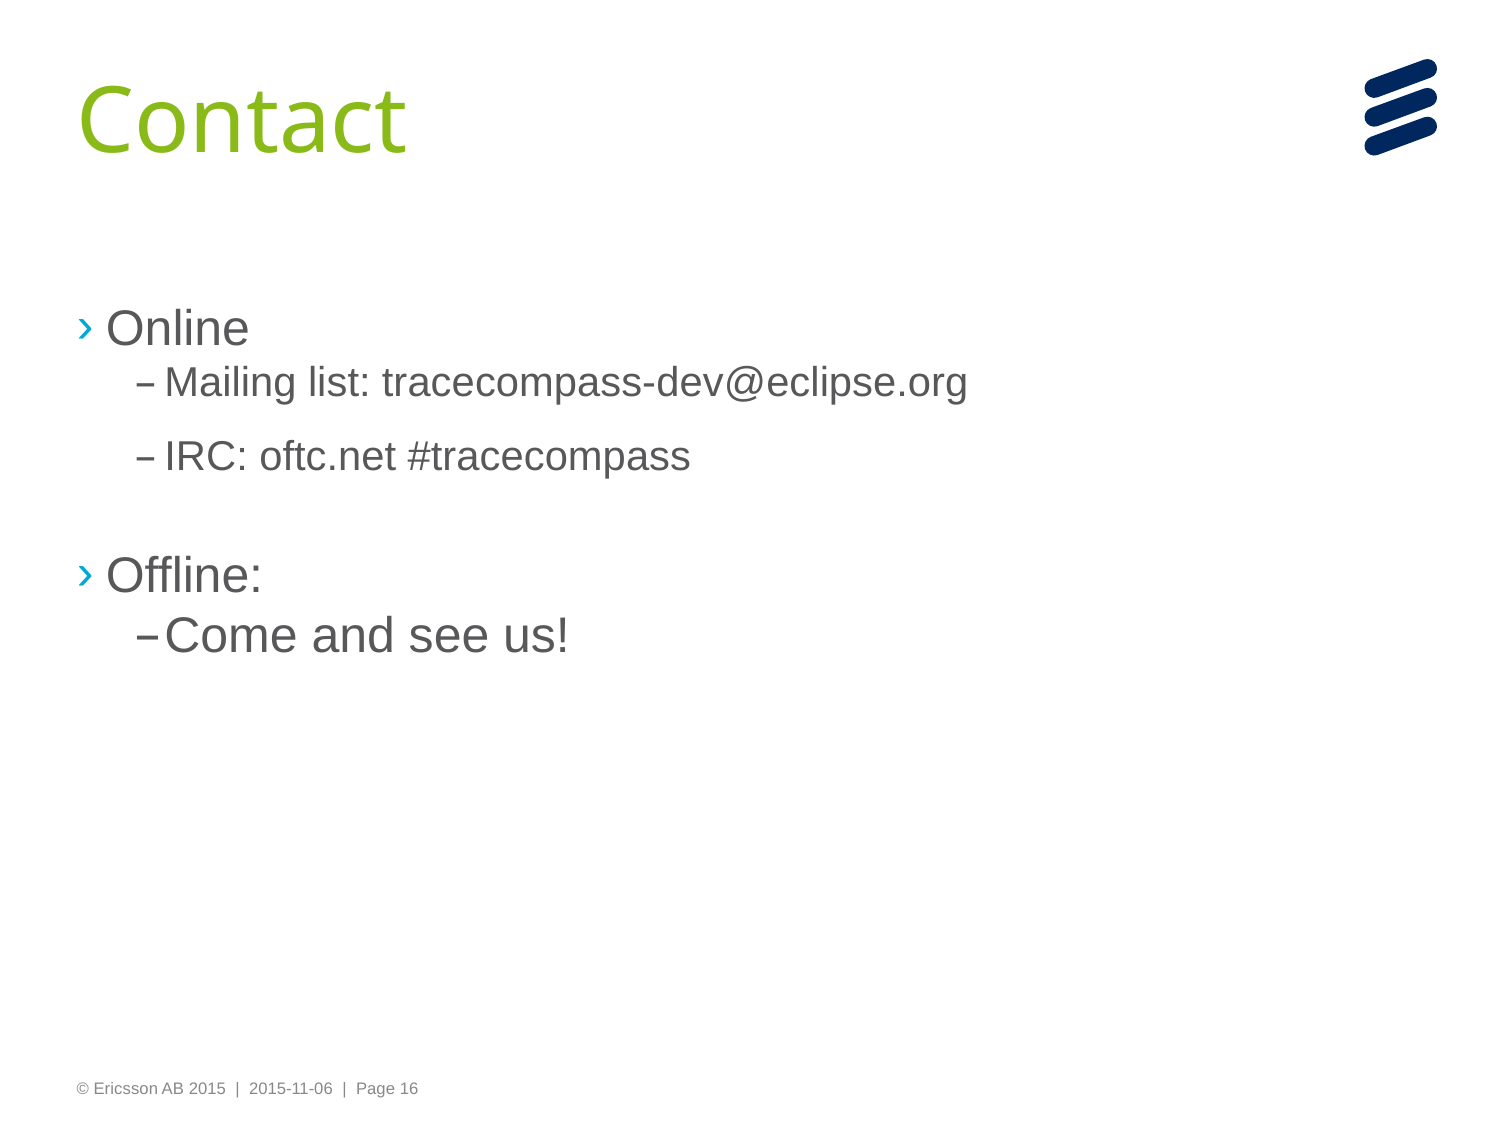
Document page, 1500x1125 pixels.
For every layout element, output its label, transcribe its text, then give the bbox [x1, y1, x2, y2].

list Online Mailing list: tracecompass-dev@eclipse.org IRC: oftc.net #tracecompass Offline: Come and see us! [65, 295, 1436, 928]
title Contact [64, 39, 1294, 218]
